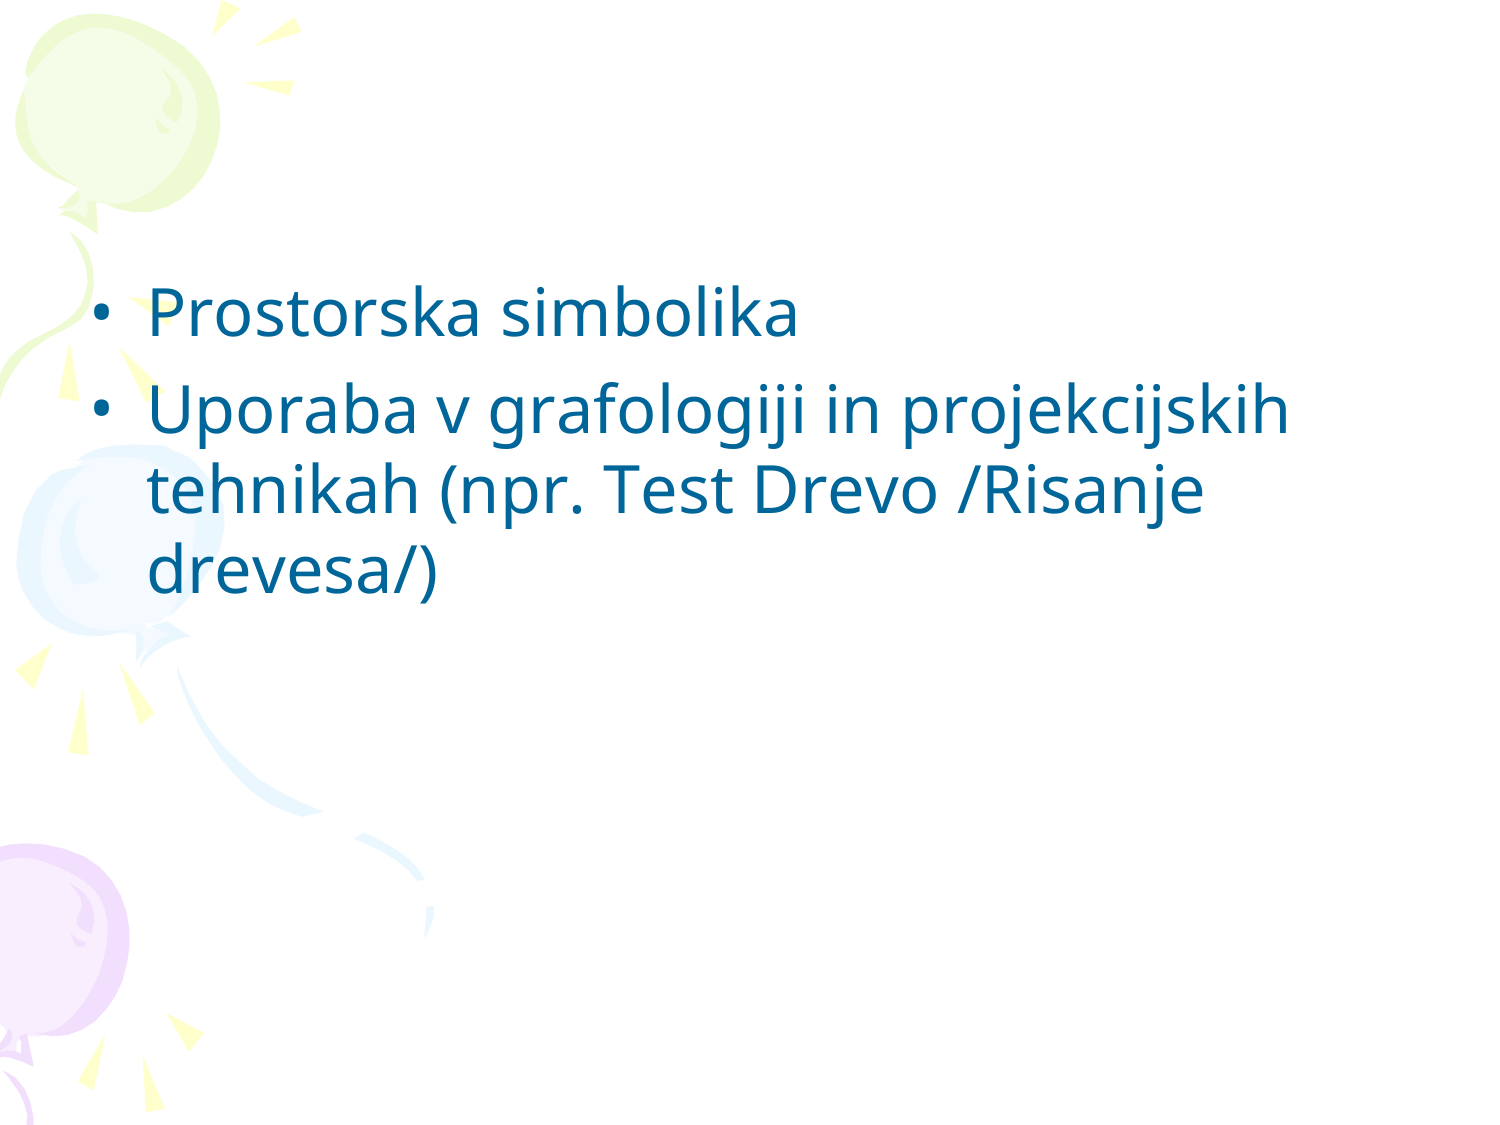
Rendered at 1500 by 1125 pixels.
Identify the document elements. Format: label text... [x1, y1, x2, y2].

list Prostorska simbolika Uporaba v grafologiji in projekcijskih tehnikah (npr. Test Drevo /Risanje drevesa/) [75, 262, 1426, 994]
